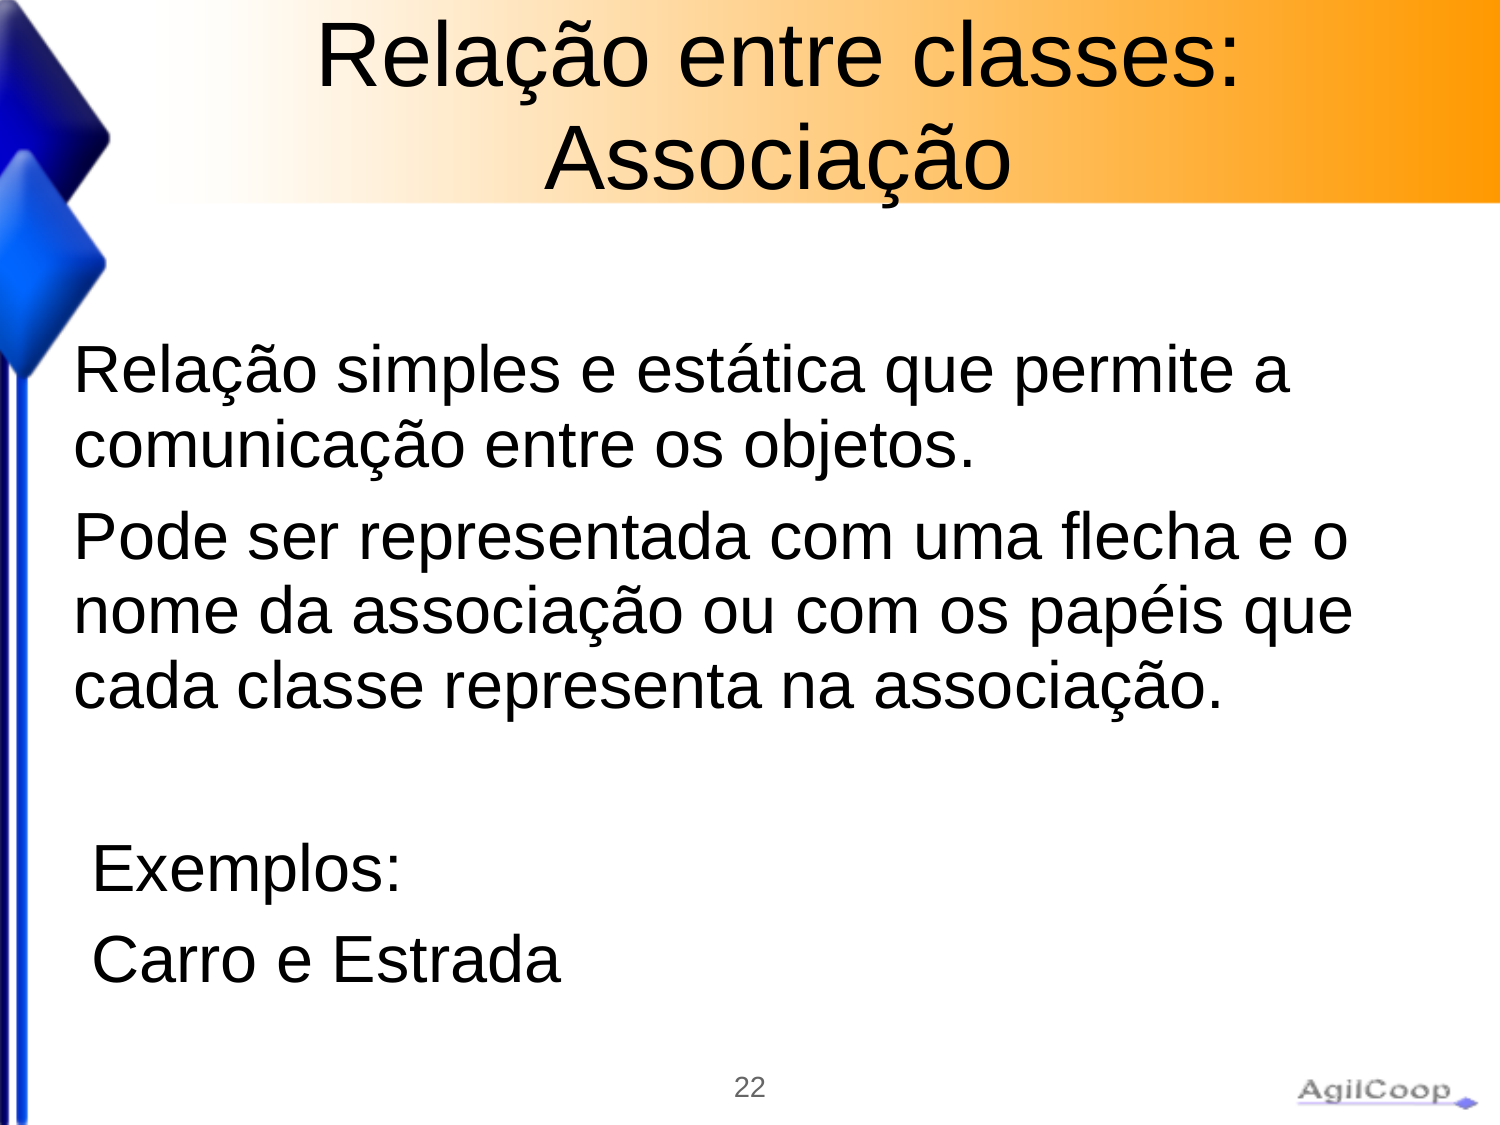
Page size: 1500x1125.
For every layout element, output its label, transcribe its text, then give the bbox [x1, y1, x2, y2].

picture [0, 0, 1500, 1125]
list Relação simples e estática que permite a comunicação entre os objetos. Pode ser representada com uma flecha e o nome da associação ou com os papéis que cada classe representa na associação. Exemplos: Carro e Estrada [59, 324, 1418, 1080]
title Relação entre classes: Associação [58, 0, 1500, 217]
